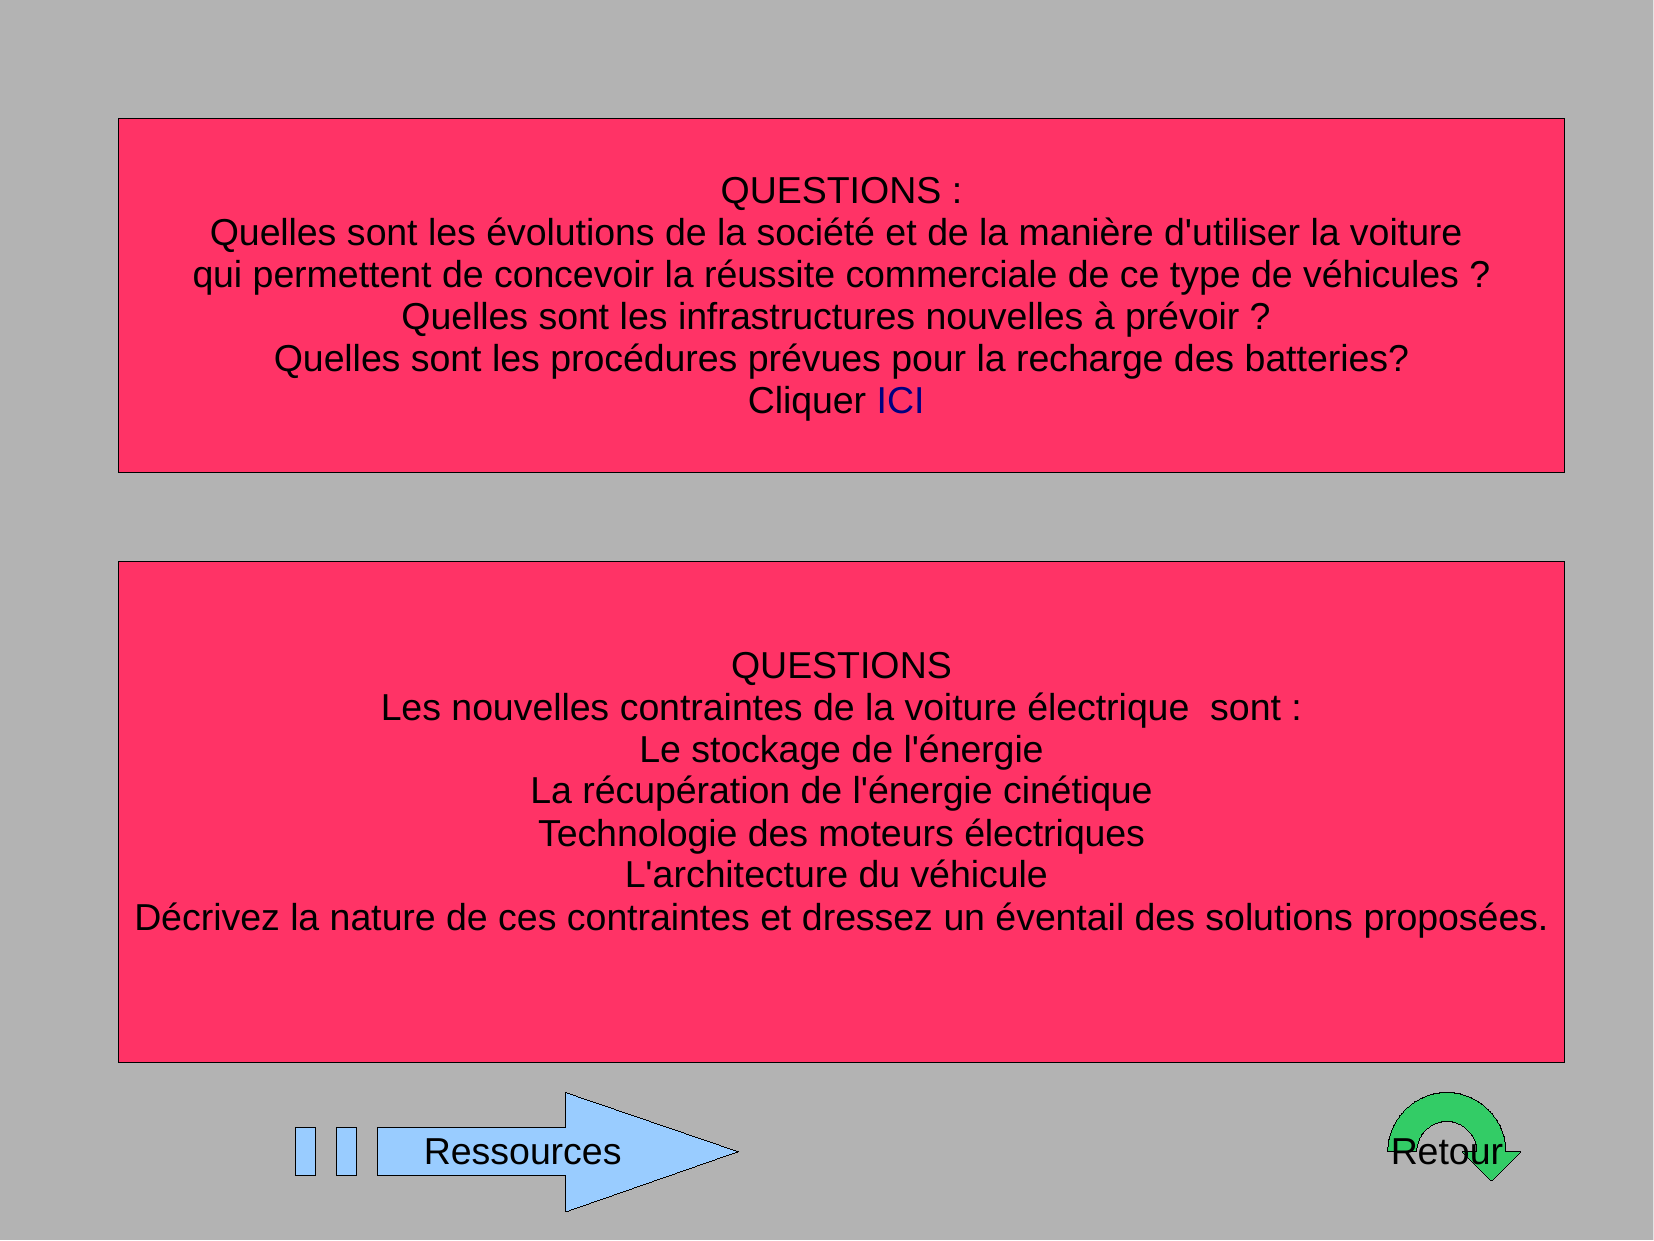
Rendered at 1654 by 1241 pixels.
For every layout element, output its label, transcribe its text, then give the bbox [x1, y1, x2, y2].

text_box QUESTIONS : Quelles sont les évolutions de la société et de la manière d'utiliser la voiture qui permettent de concevoir la réussite commerciale de ce type de véhicules ? Quelles sont les infrastructures nouvelles à prévoir ? Quelles sont les procédures prévues pour la recharge des batteries? Cliquer ICI [118, 118, 1565, 473]
text_box Ressources [336, 1127, 357, 1176]
text_box QUESTIONS Les nouvelles contraintes de la voiture électrique sont : Le stockage de l'énergie La récupération de l'énergie cinétique Technologie des moteurs électriques L'architecture du véhicule Décrivez la nature de ces contraintes et dressez un éventail des solutions proposées. [118, 561, 1565, 1063]
text_box Ressources [295, 1127, 316, 1176]
text_box Retour [1387, 1092, 1521, 1181]
text_box Retour [1397, 1141, 1411, 1151]
text_box Ressources [377, 1092, 739, 1212]
